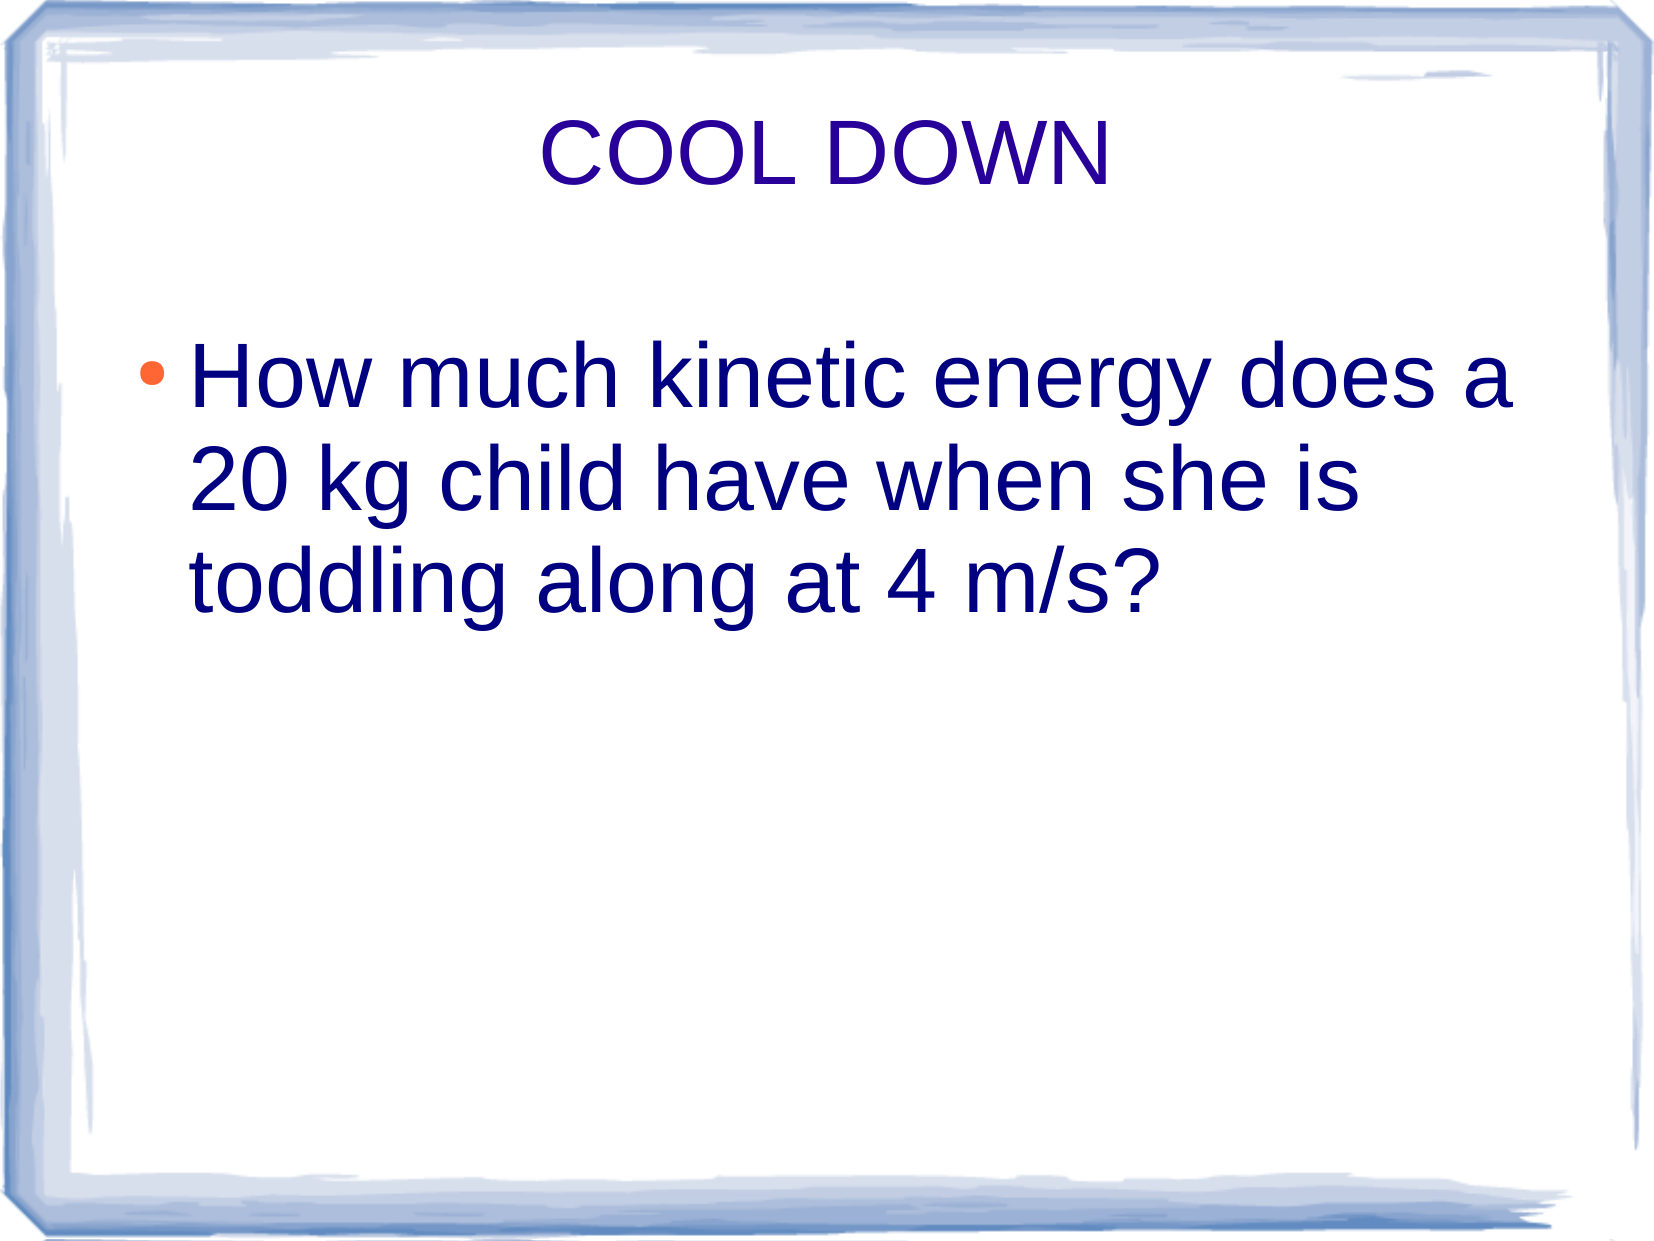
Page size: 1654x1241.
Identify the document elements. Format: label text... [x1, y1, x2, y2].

title COOL DOWN [82, 56, 1571, 250]
list How much kinetic energy does a 20 kg child have when she is toddling along at 4 m/s? [118, 324, 1571, 990]
picture [0, 0, 1654, 1241]
